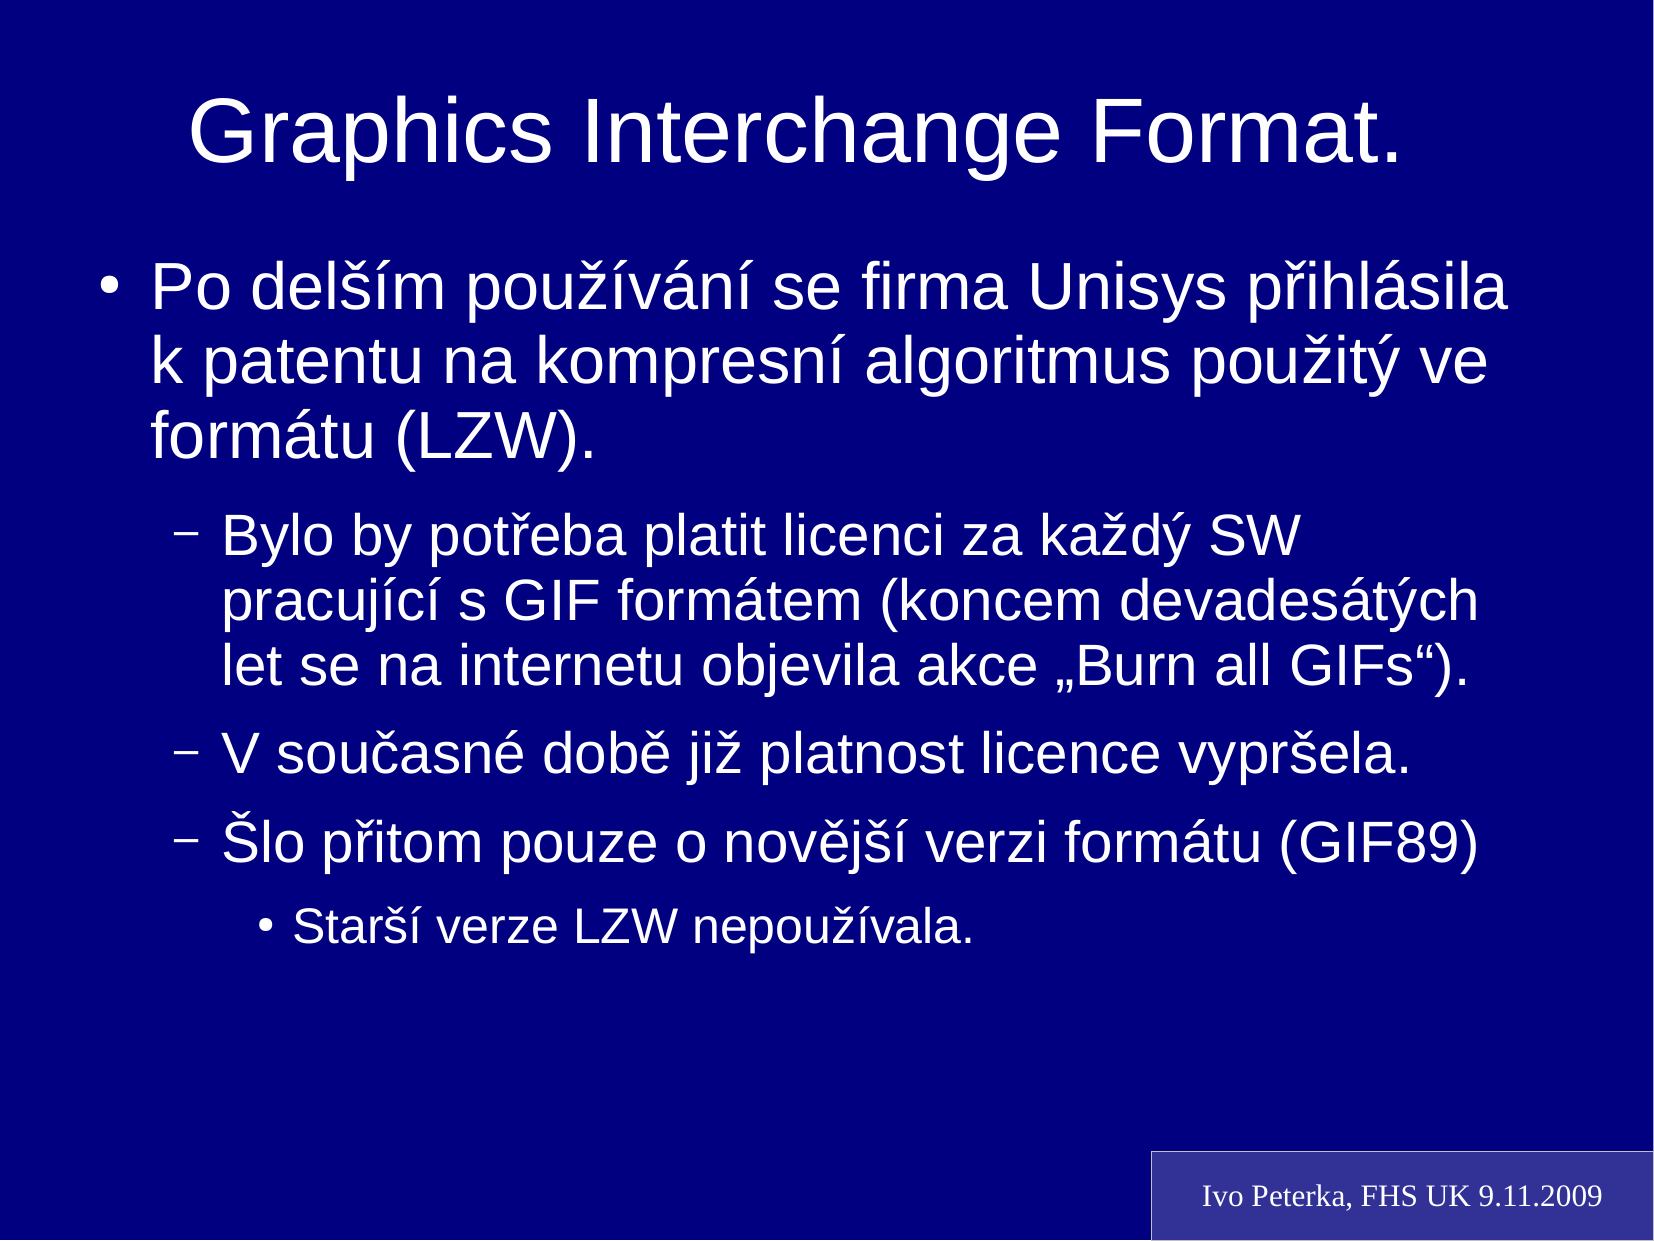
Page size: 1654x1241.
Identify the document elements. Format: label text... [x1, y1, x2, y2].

list Po delším používání se firma Unisys přihlásila k patentu na kompresní algoritmus použitý ve formátu (LZW). Bylo by potřeba platit licenci za každý SW pracující s GIF formátem (koncem devadesátých let se na internetu objevila akce „Burn all GIFs“). V současné době již platnost licence vypršela. Šlo přitom pouze o novější verzi formátu (GIF89) Starší verze LZW nepoužívala. [79, 248, 1515, 954]
title Graphics Interchange Format. [79, 42, 1515, 220]
